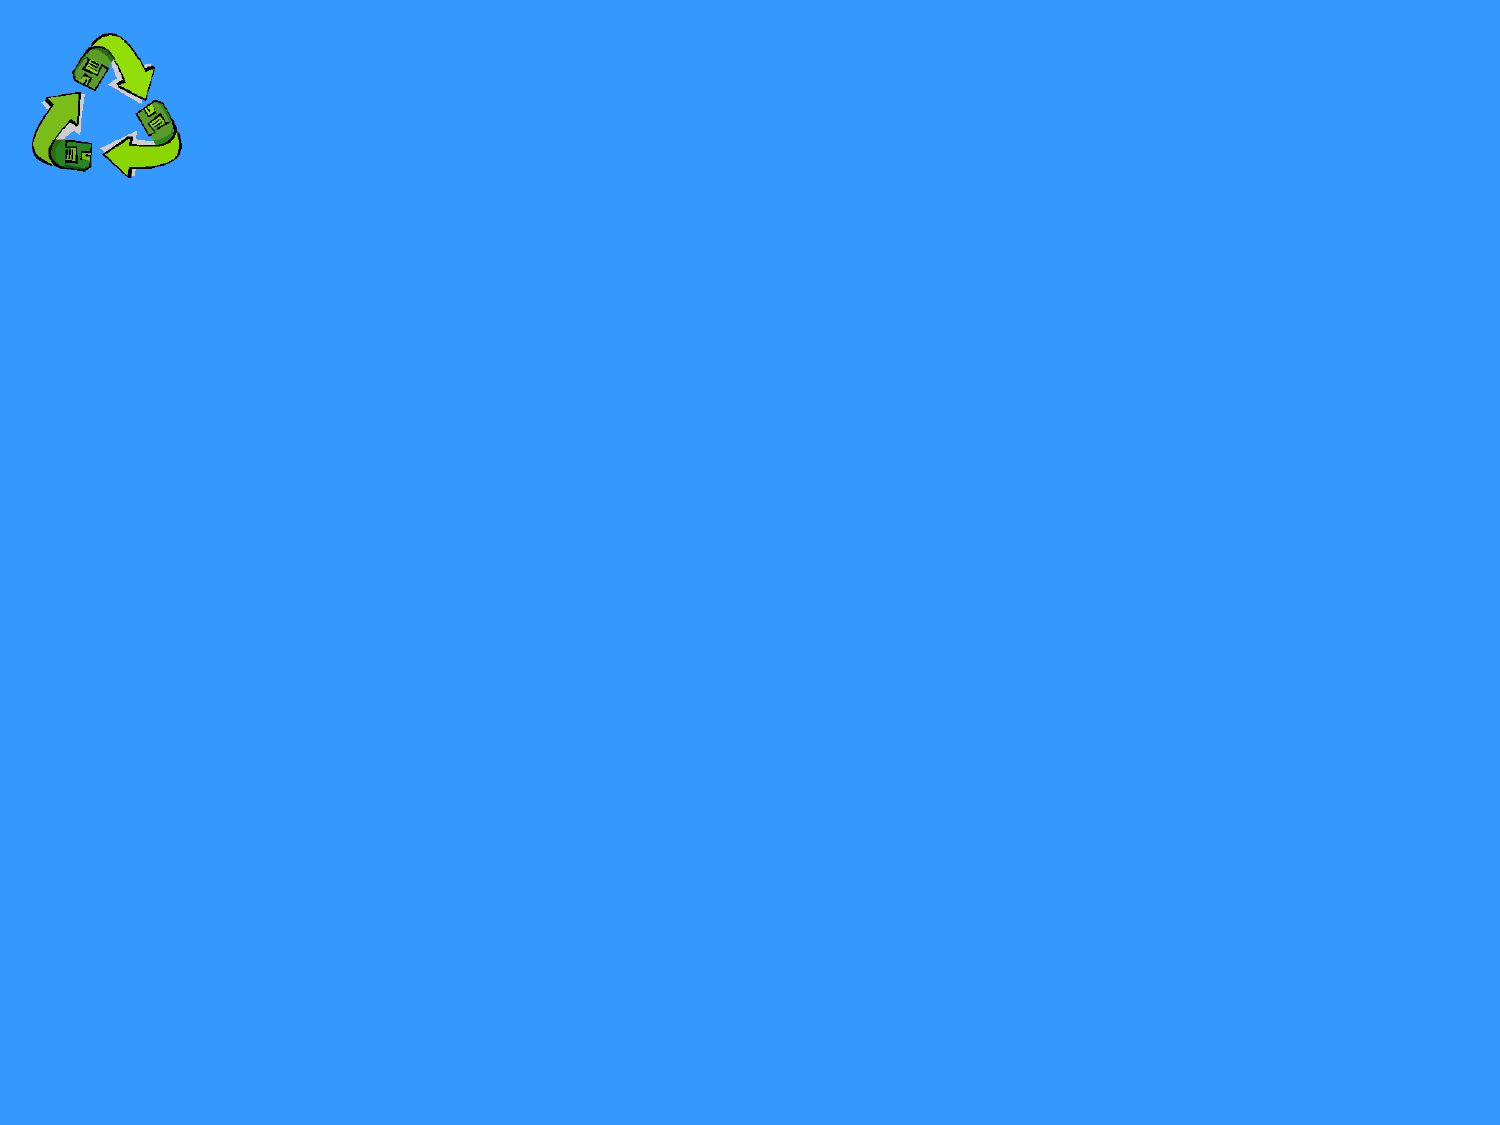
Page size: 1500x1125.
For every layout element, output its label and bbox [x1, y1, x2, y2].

picture [29, 30, 184, 180]
